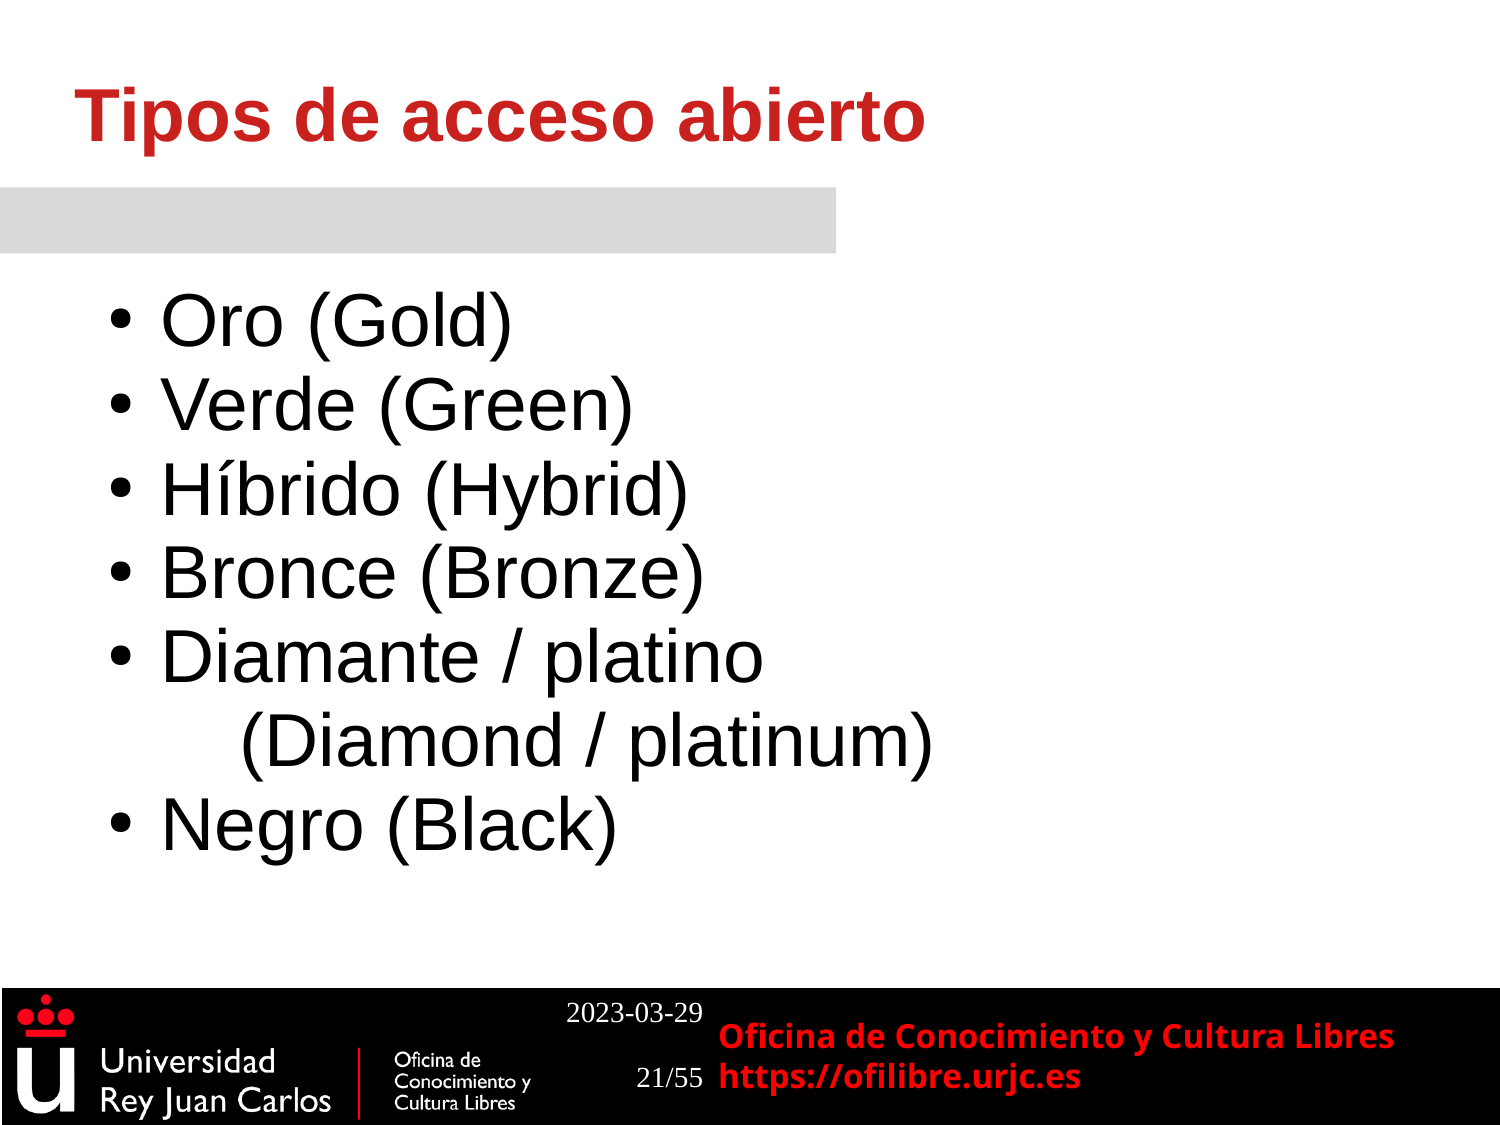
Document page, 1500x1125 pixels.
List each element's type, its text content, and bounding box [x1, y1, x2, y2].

picture [17, 994, 531, 1120]
text_box Tipos de acceso abierto [60, 66, 991, 249]
text_box Oro (Gold) Verde (Green) Híbrido (Hybrid) Bronce (Bronze) Diamante / platino (Diamond / platinum) Negro (Black) [75, 271, 1226, 937]
title [75, 7, 1425, 196]
